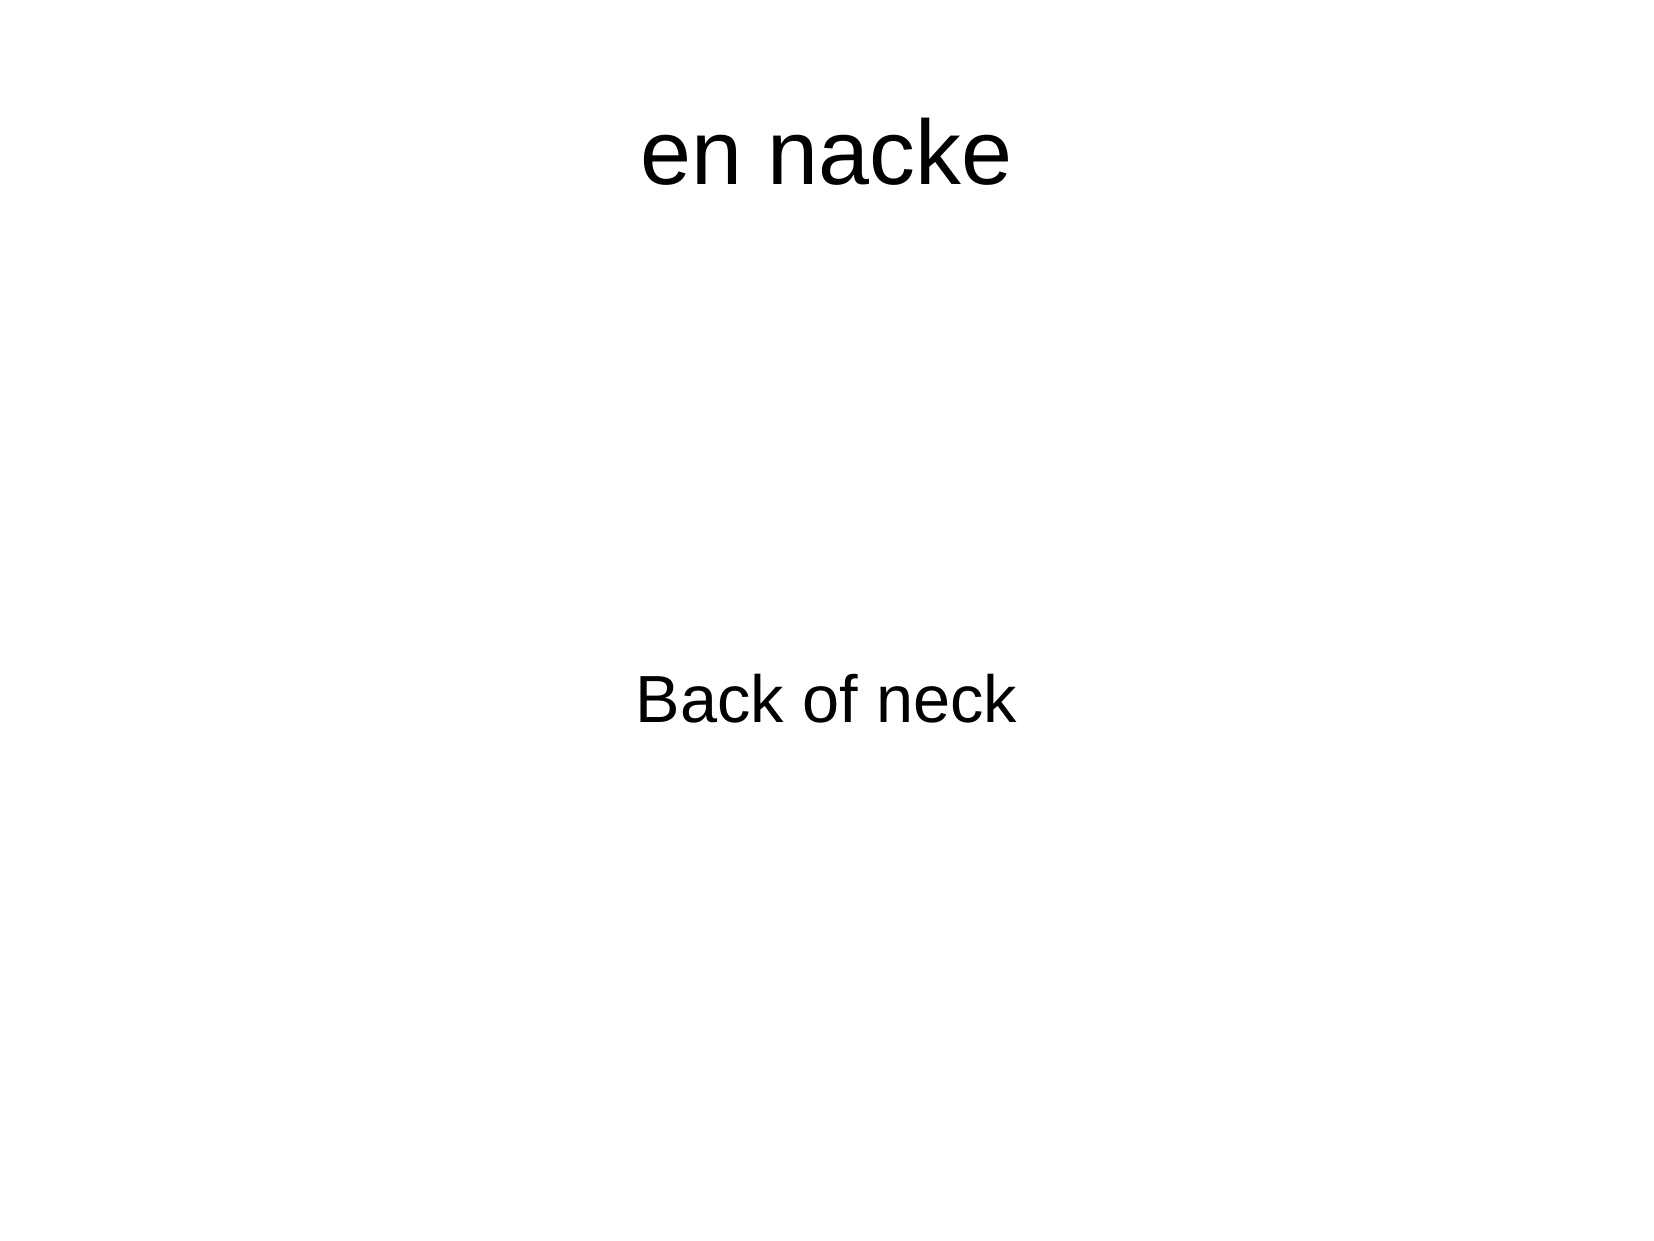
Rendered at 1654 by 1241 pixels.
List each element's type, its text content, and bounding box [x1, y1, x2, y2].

subtitle Back of neck [82, 297, 1571, 1102]
title en nacke [82, 56, 1571, 250]
